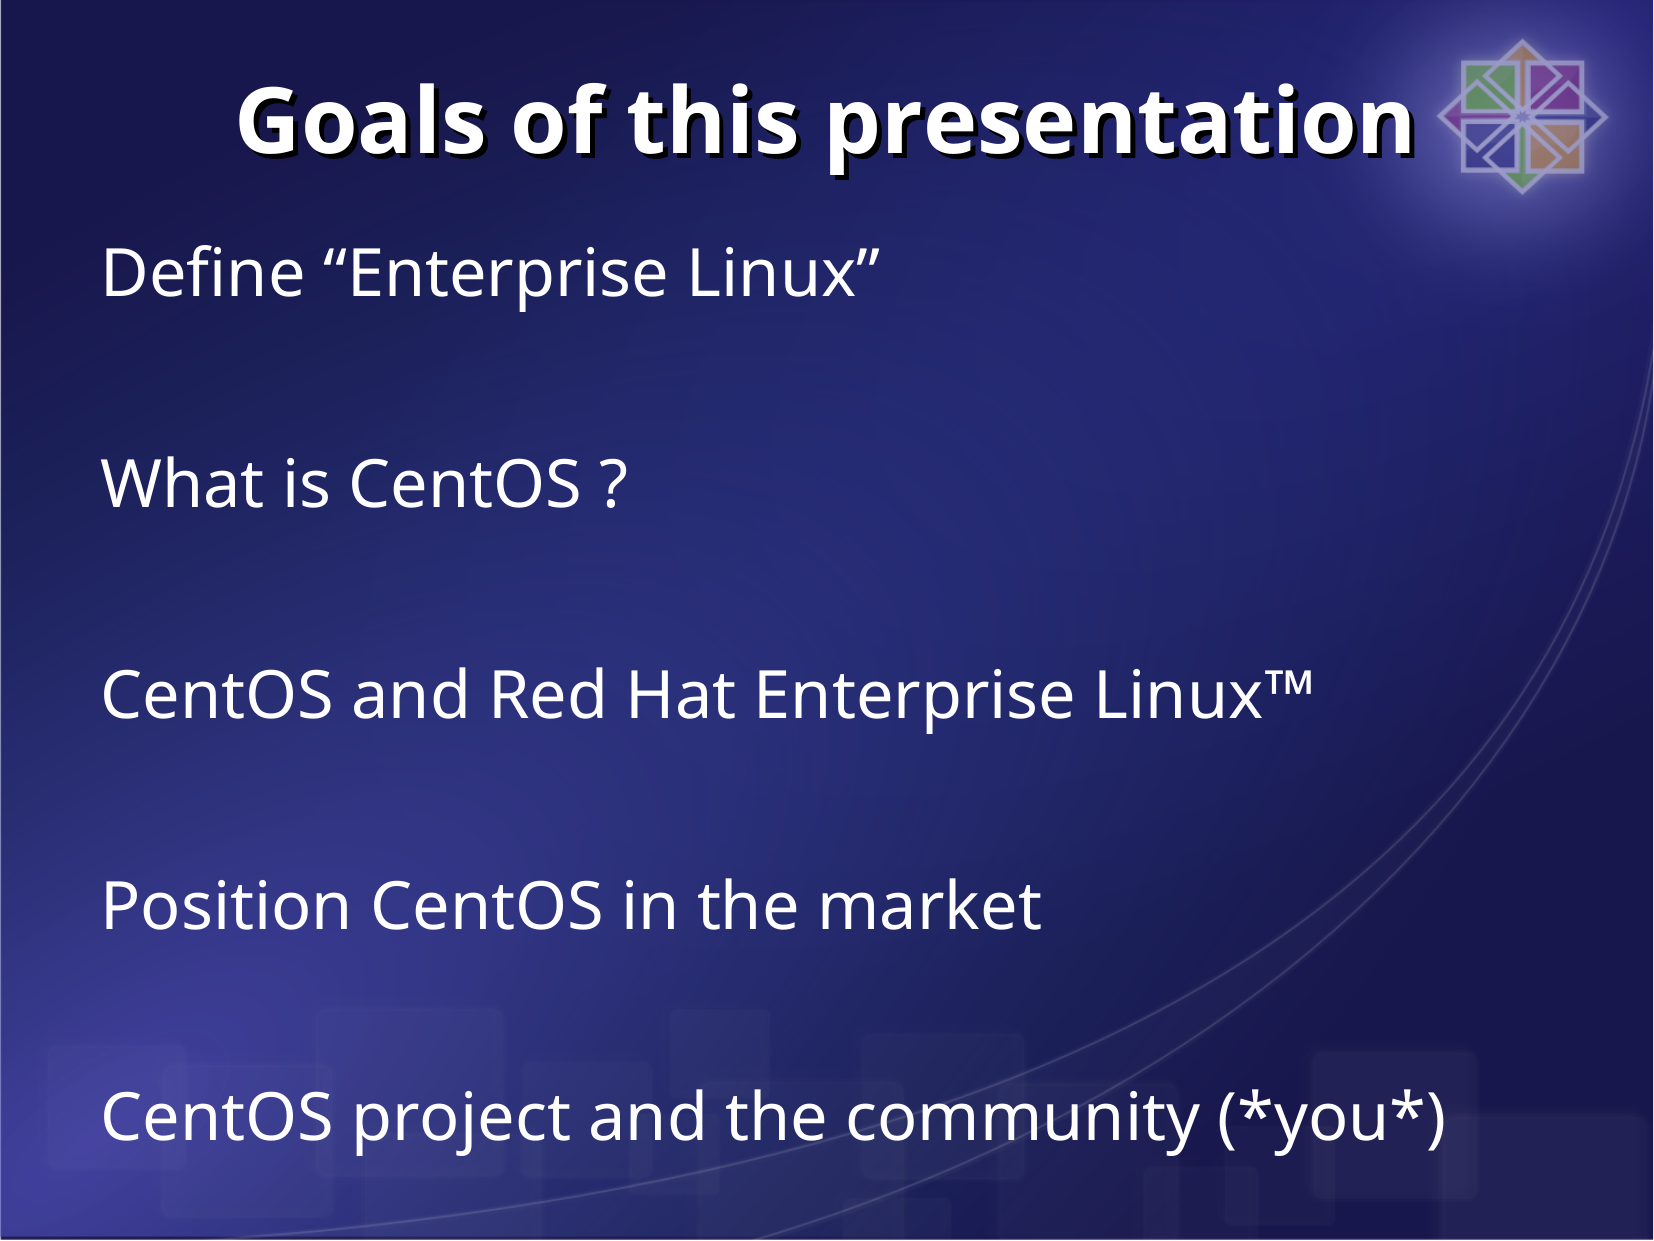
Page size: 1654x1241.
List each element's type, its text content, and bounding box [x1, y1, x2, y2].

list Define “Enterprise Linux” What is CentOS ? CentOS and Red Hat Enterprise Linux™ Position CentOS in the market CentOS project and the community (*you*) [82, 225, 1571, 1201]
title Goals of this presentation [82, 49, 1571, 188]
picture [0, 0, 1654, 1241]
